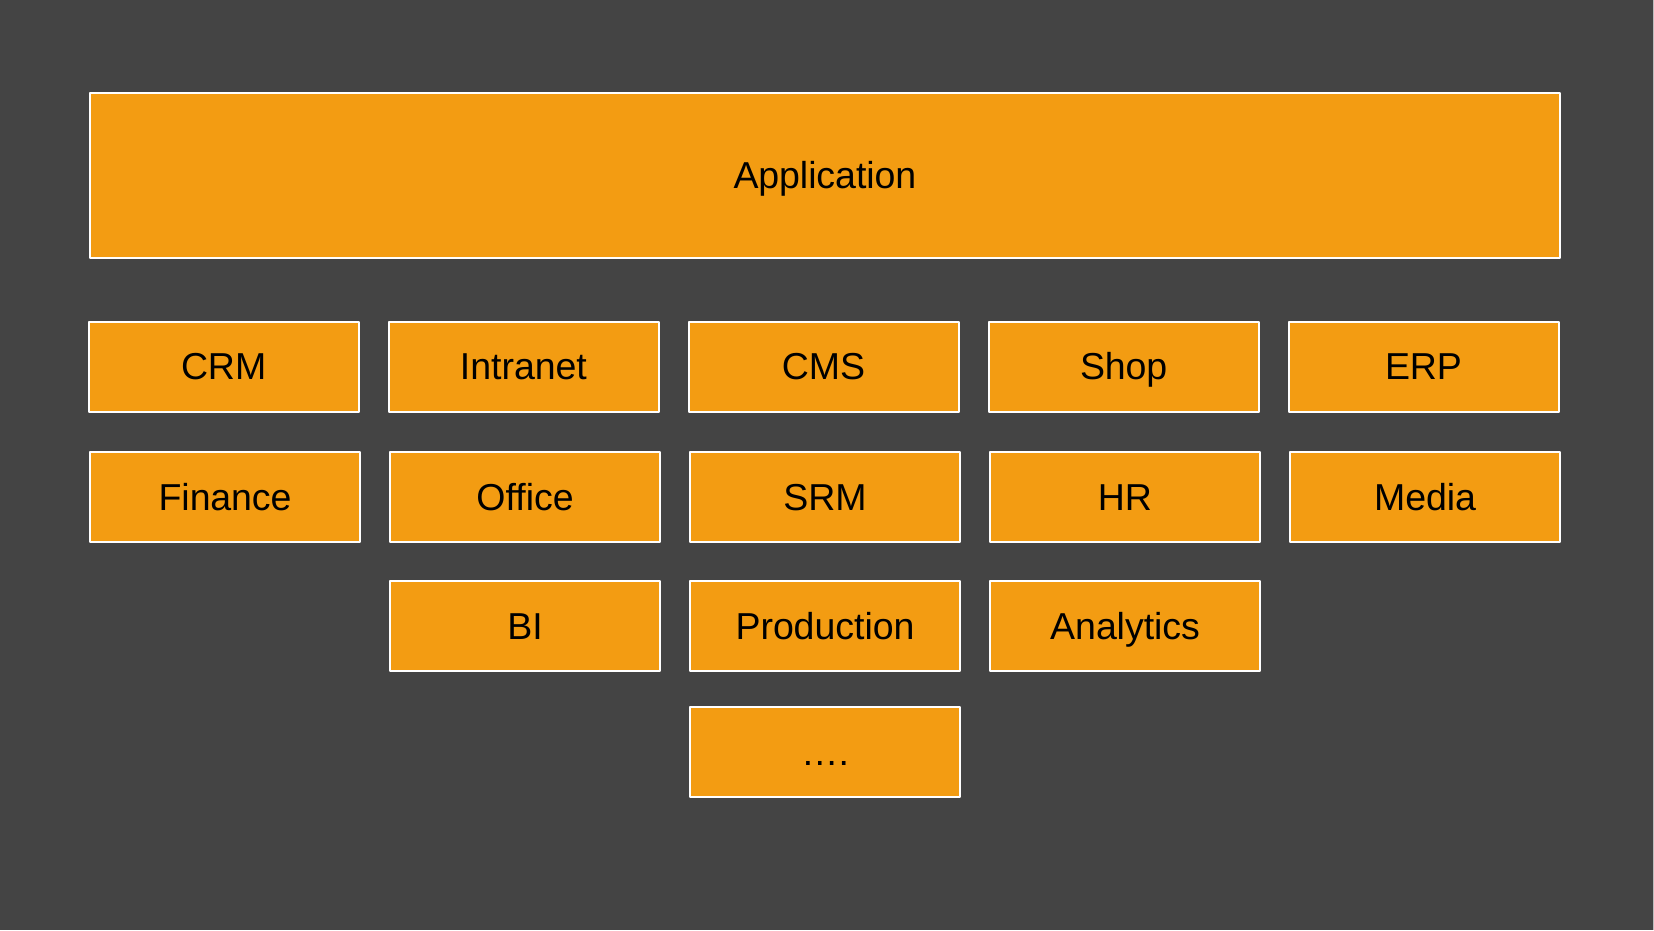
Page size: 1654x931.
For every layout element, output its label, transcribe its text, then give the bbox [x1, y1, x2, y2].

text_box Office [390, 452, 661, 543]
text_box Application [90, 93, 1561, 259]
text_box Production [690, 581, 961, 672]
text_box Shop [988, 321, 1259, 412]
text_box Media [1290, 452, 1561, 543]
text_box …. [690, 707, 961, 798]
text_box CRM [88, 321, 359, 412]
text_box SRM [690, 452, 961, 543]
text_box HR [990, 452, 1261, 543]
text_box Analytics [990, 581, 1261, 672]
text_box Intranet [388, 321, 659, 412]
text_box ERP [1288, 321, 1559, 412]
text_box BI [390, 581, 661, 672]
text_box Finance [90, 452, 361, 543]
text_box CMS [688, 321, 959, 412]
